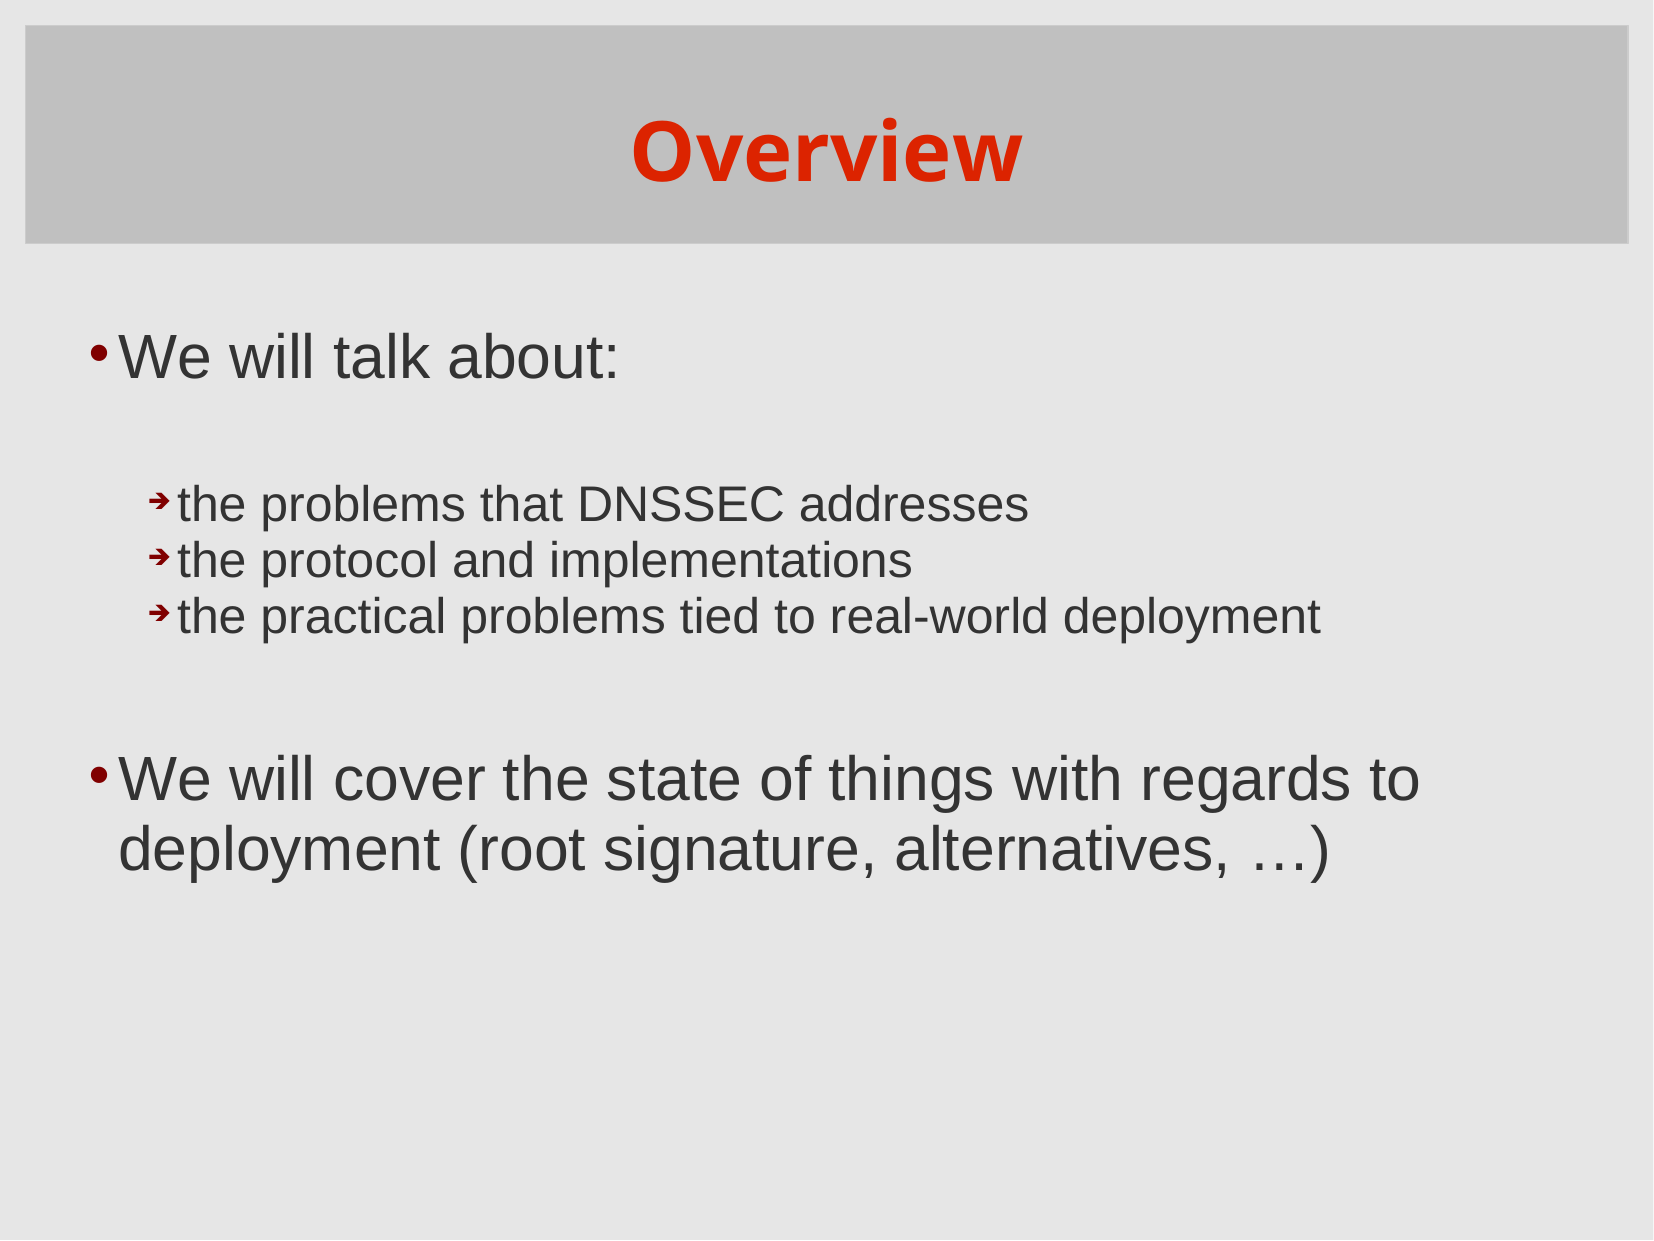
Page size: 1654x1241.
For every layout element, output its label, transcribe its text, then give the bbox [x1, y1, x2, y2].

list We will talk about: the problems that DNSSEC addresses the protocol and implementations the practical problems tied to real-world deployment We will cover the state of things with regards to deployment (root signature, alternatives, …) [59, 322, 1593, 1131]
title Overview [121, 46, 1532, 253]
